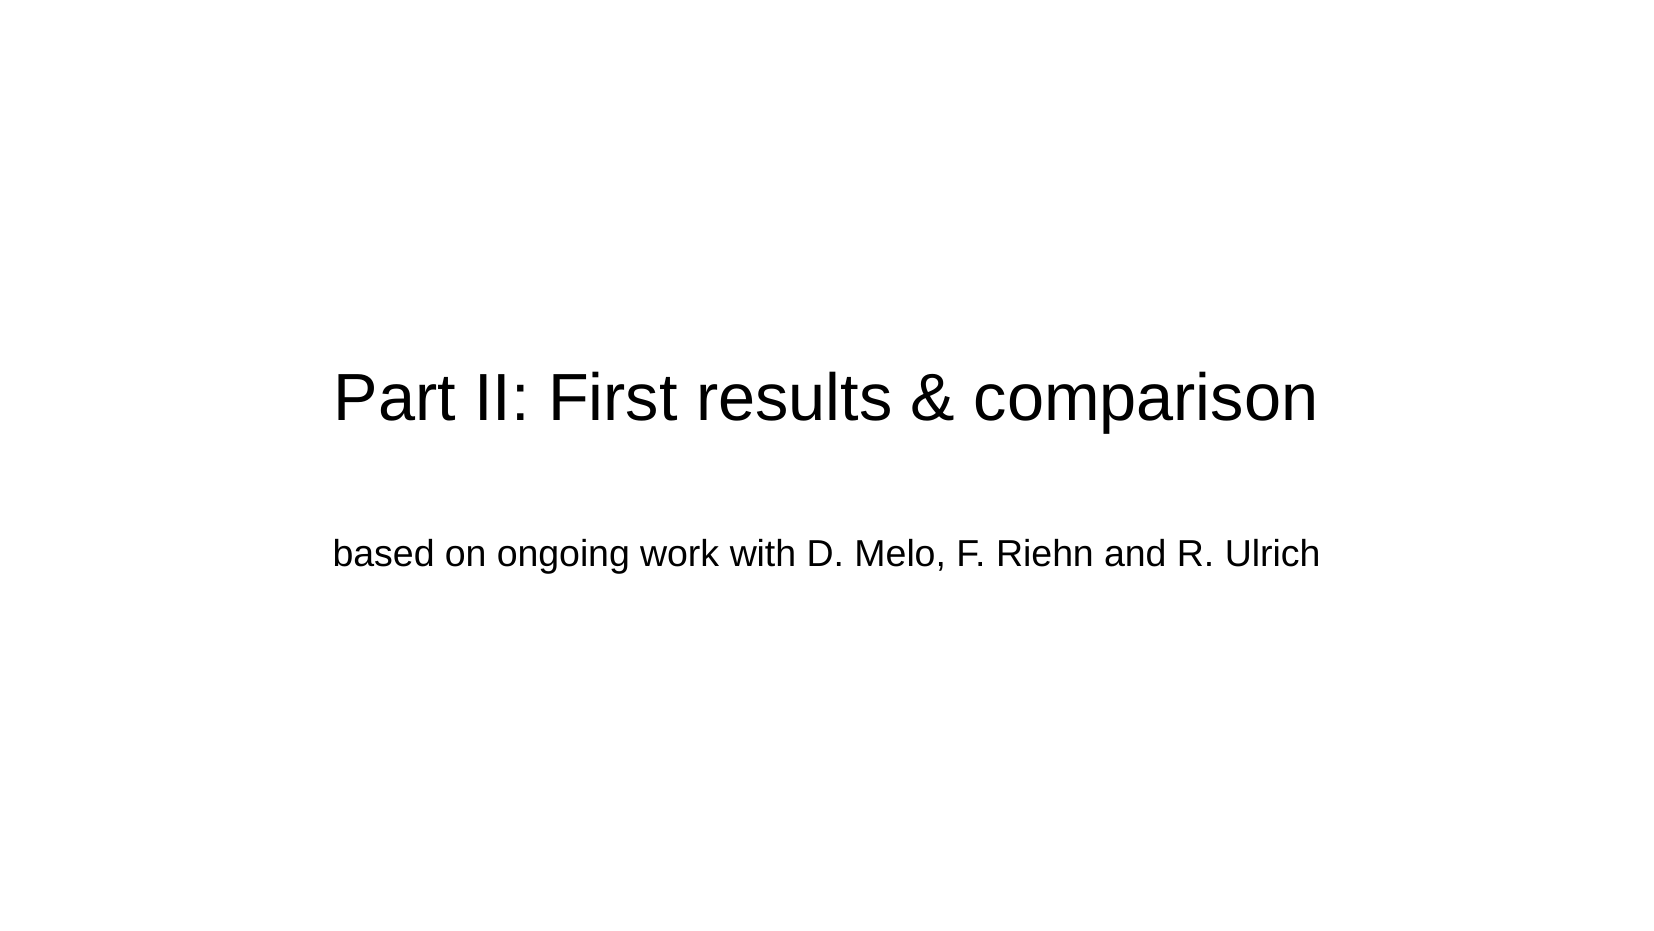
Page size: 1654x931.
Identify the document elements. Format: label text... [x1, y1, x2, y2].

subtitle Part II: First results & comparison [82, 37, 1571, 757]
text_box based on ongoing work with D. Melo, F. Riehn and R. Ulrich [317, 525, 1336, 582]
